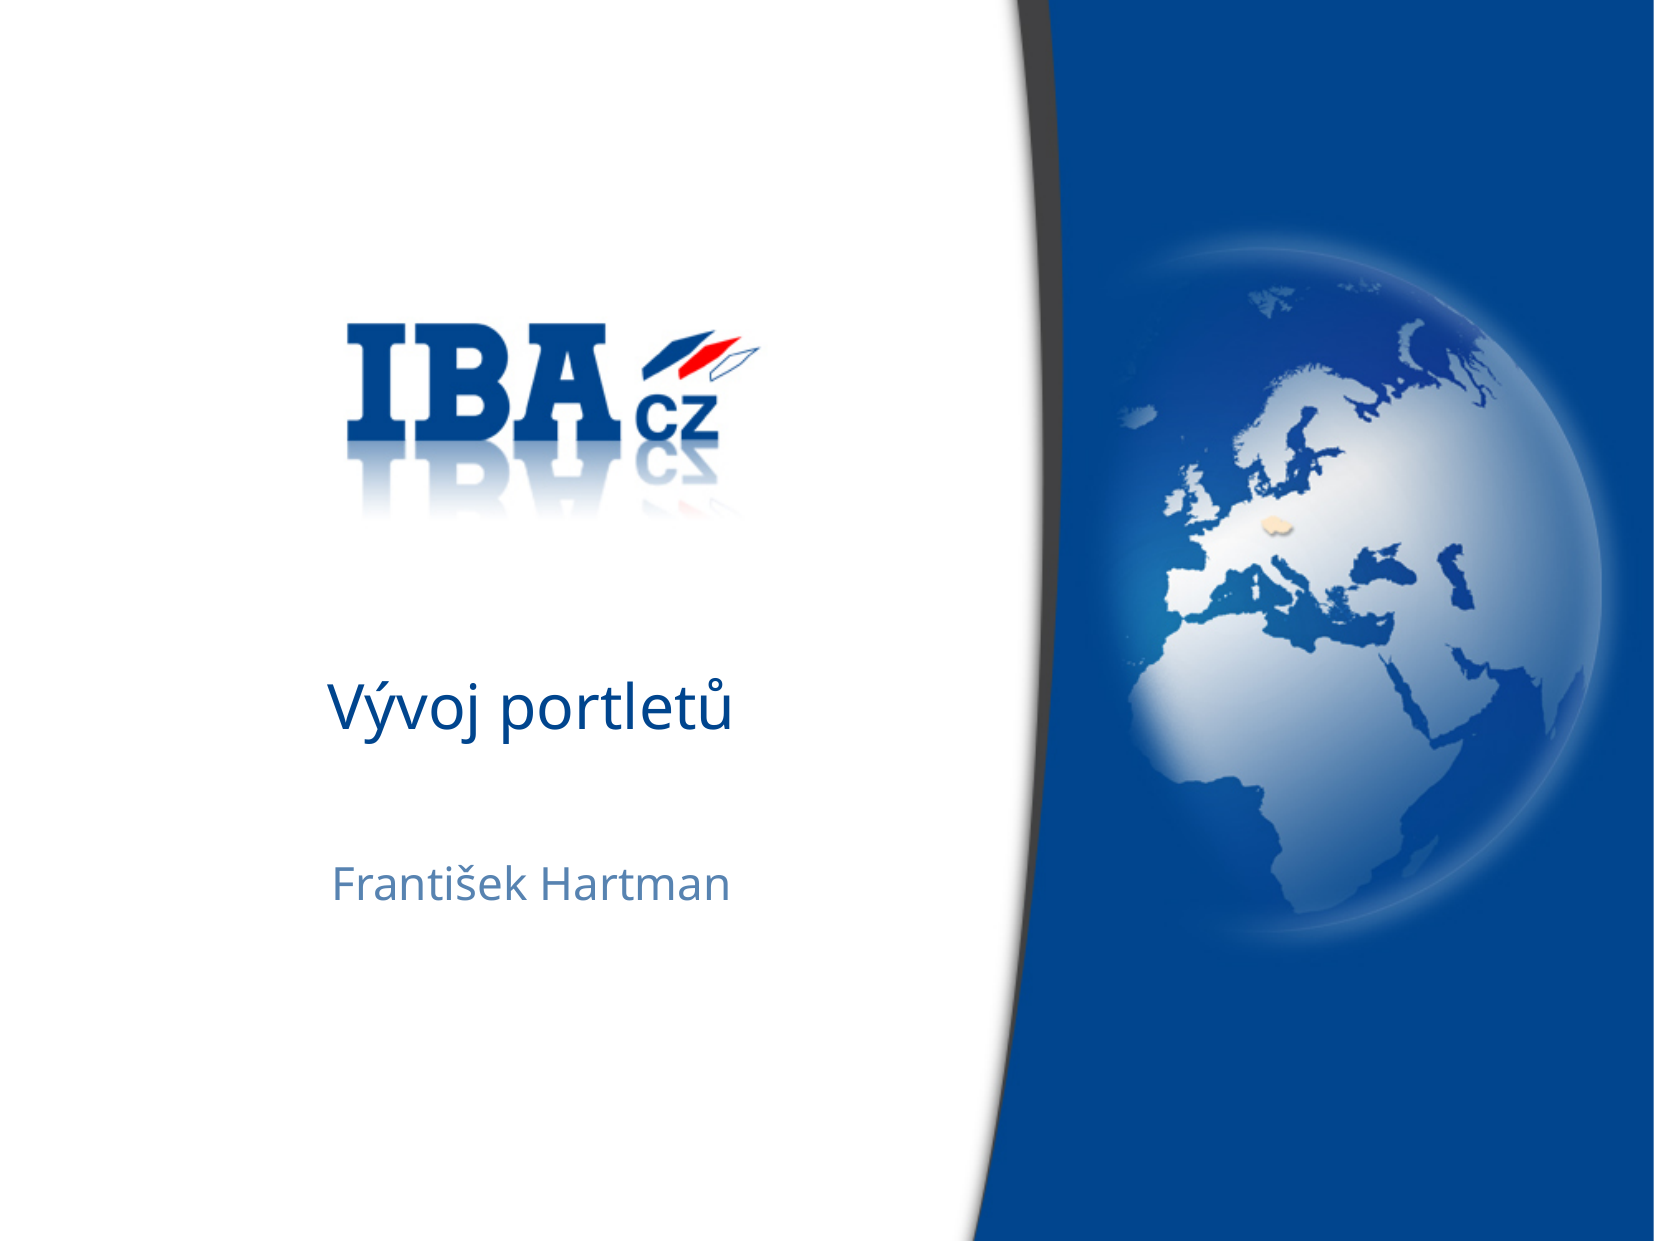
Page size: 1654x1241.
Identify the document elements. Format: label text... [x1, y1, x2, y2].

title Vývoj portletů [59, 602, 1004, 810]
picture [0, 0, 1654, 1241]
subtitle František Hartman [59, 850, 1004, 916]
